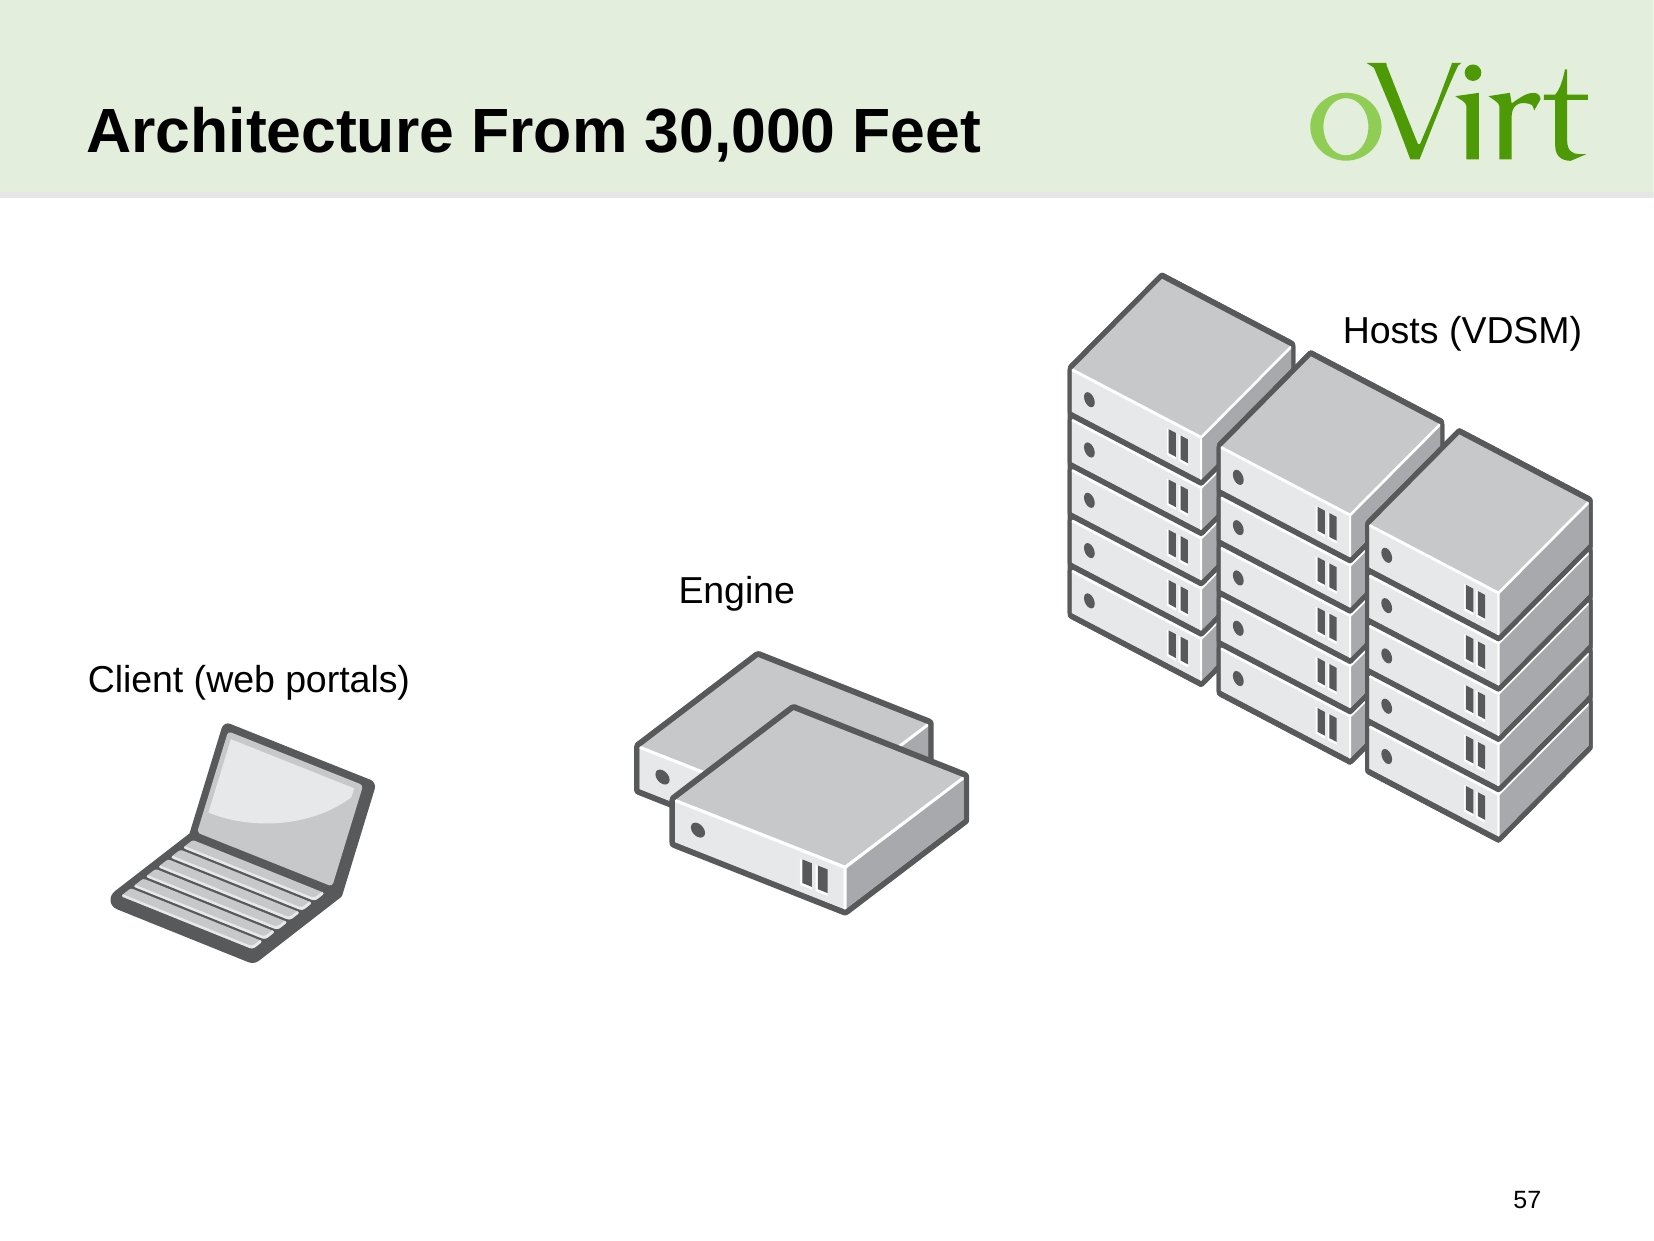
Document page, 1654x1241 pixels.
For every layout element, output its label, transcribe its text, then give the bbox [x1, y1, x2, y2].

picture [634, 651, 970, 916]
title Architecture From 30,000 Feet [86, 36, 1307, 225]
picture [1067, 272, 1593, 843]
picture [110, 723, 376, 963]
text_box Engine [663, 562, 852, 620]
text_box Hosts (VDSM) [1328, 302, 1654, 360]
text_box Client (web portals) [73, 651, 449, 709]
